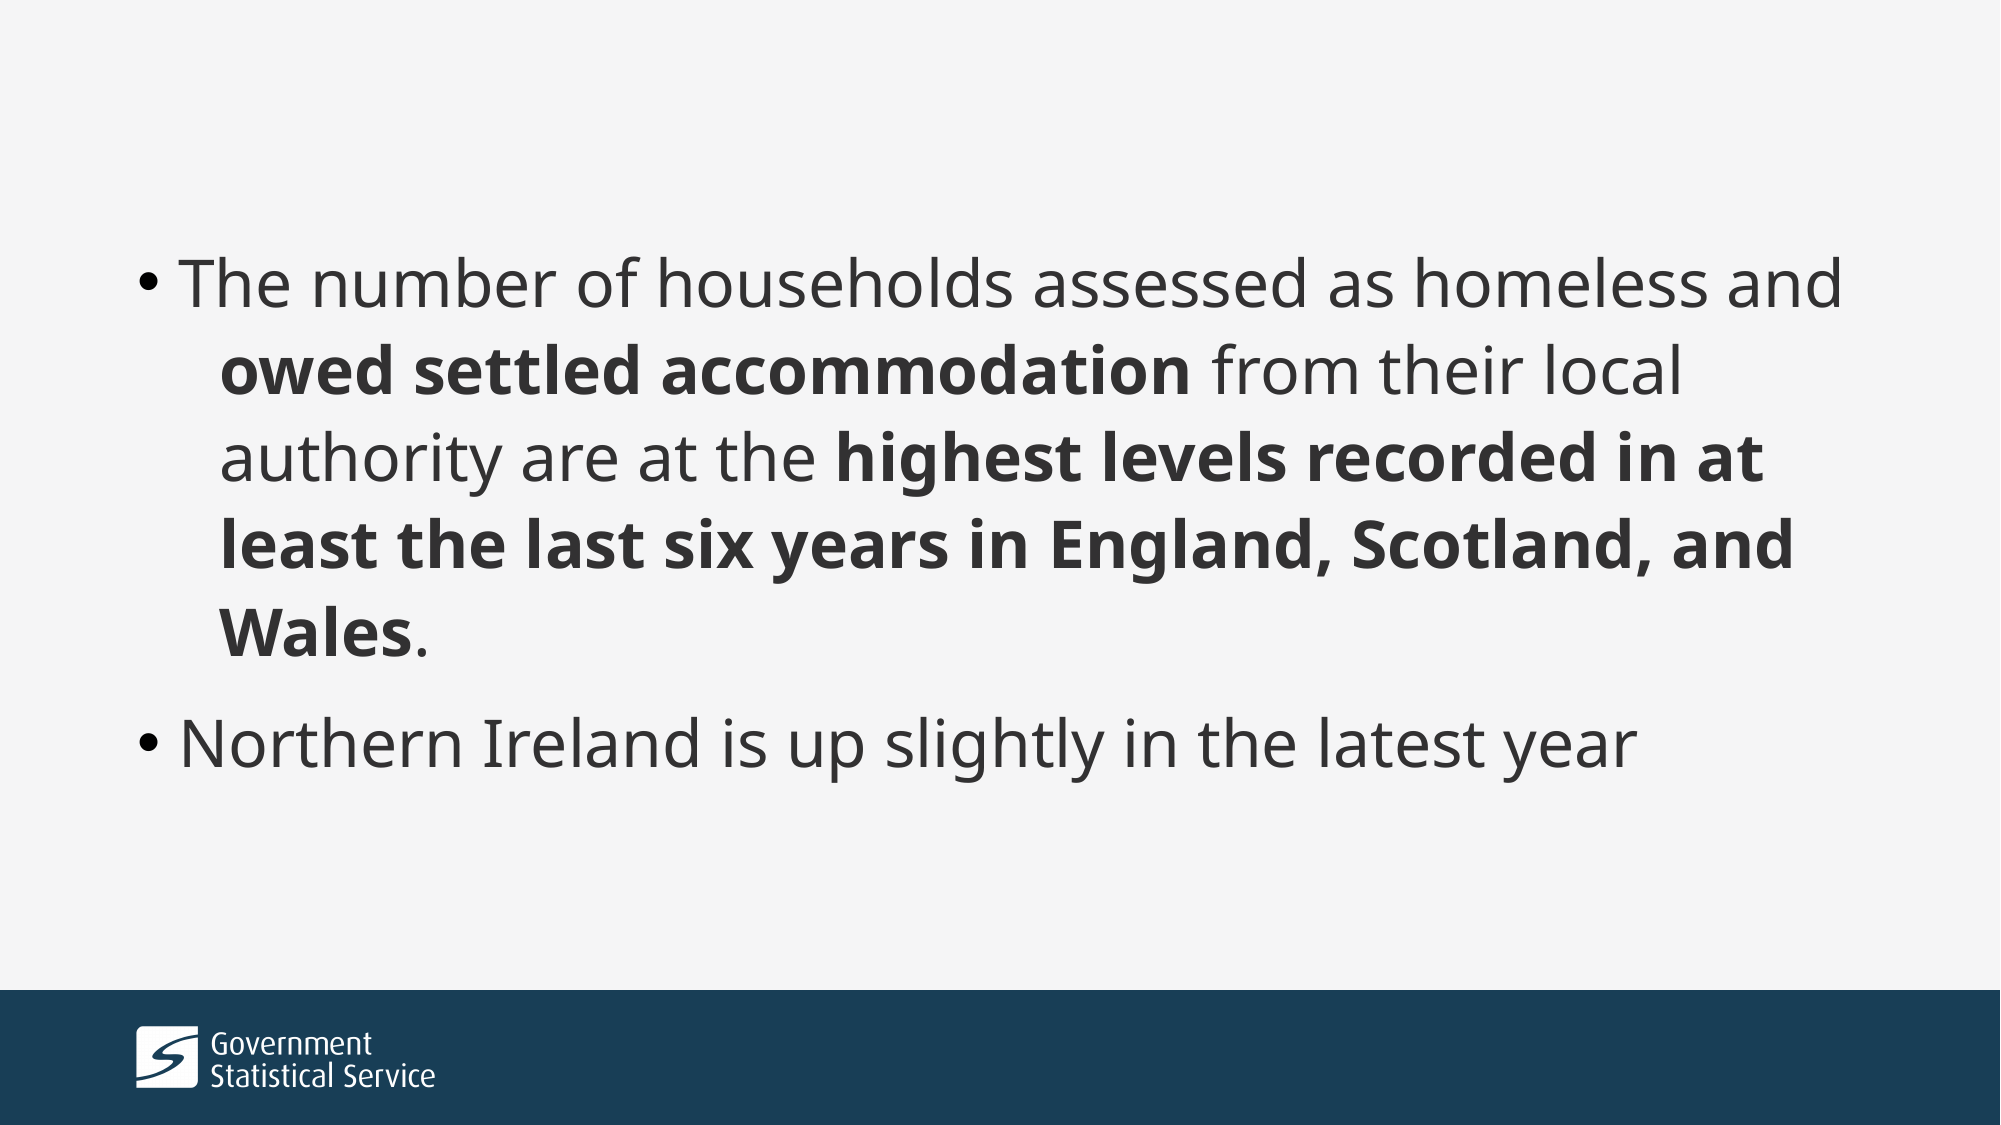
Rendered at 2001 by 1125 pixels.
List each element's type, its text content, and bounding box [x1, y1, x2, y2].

list The number of households assessed as homeless and owed settled accommodation from their local authority are at the highest levels recorded in at least the last six years in England, Scotland, and Wales. Northern Ireland is up slightly in the latest year [137, 233, 1863, 787]
